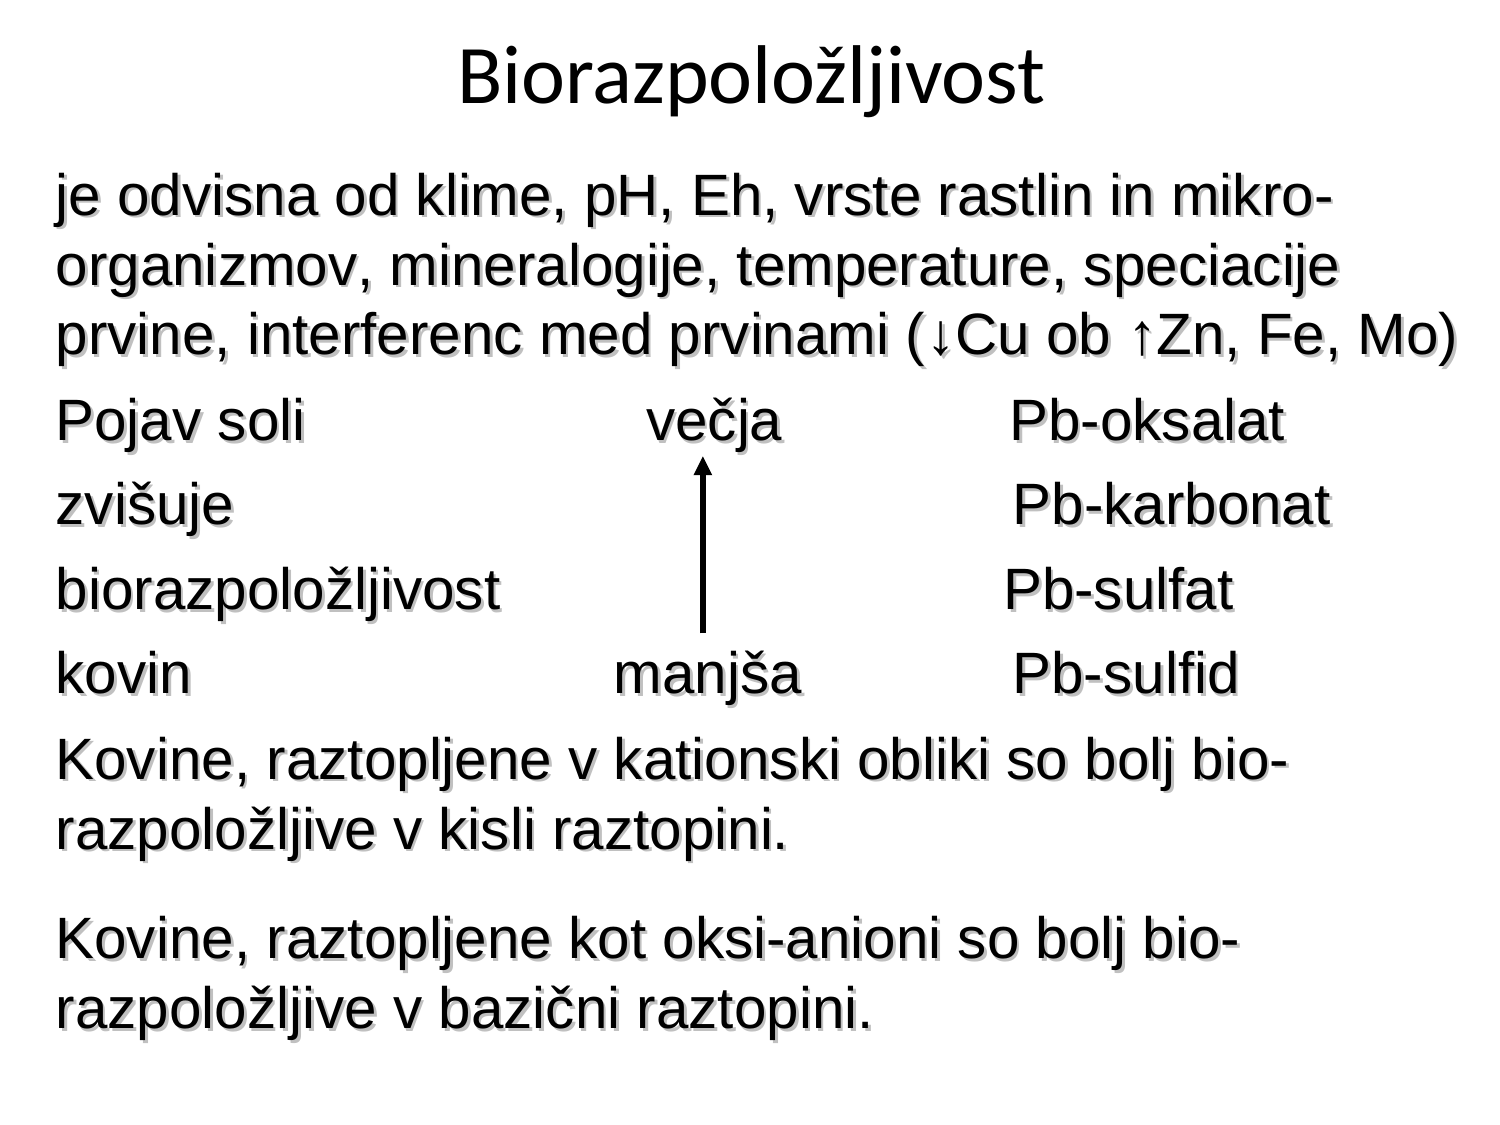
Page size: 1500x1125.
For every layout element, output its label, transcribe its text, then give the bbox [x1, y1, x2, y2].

table_cell Kovine, raztopljene kot oksi-anioni so bolj bio-razpoložljive v bazični raztopini. [41, 893, 1482, 1125]
table_header je odvisna od klime, pH, Eh, vrste rastlin in mikro-organizmov, mineralogije, temperature, speciacije prvine, interferenc med prvinami (↓Cu ob ↑Zn, Fe, Mo) [41, 149, 1482, 374]
table_cell Pojav soli večja Pb-oksalat zvišuje Pb-karbonat biorazpoložljivost Pb-sulfat kovin manjša Pb-sulfid [41, 374, 1482, 713]
title Biorazpoložljivost [76, 13, 1427, 129]
table_cell Kovine, raztopljene v kationski obliki so bolj bio-razpoložljive v kisli raztopini. [41, 713, 1482, 893]
